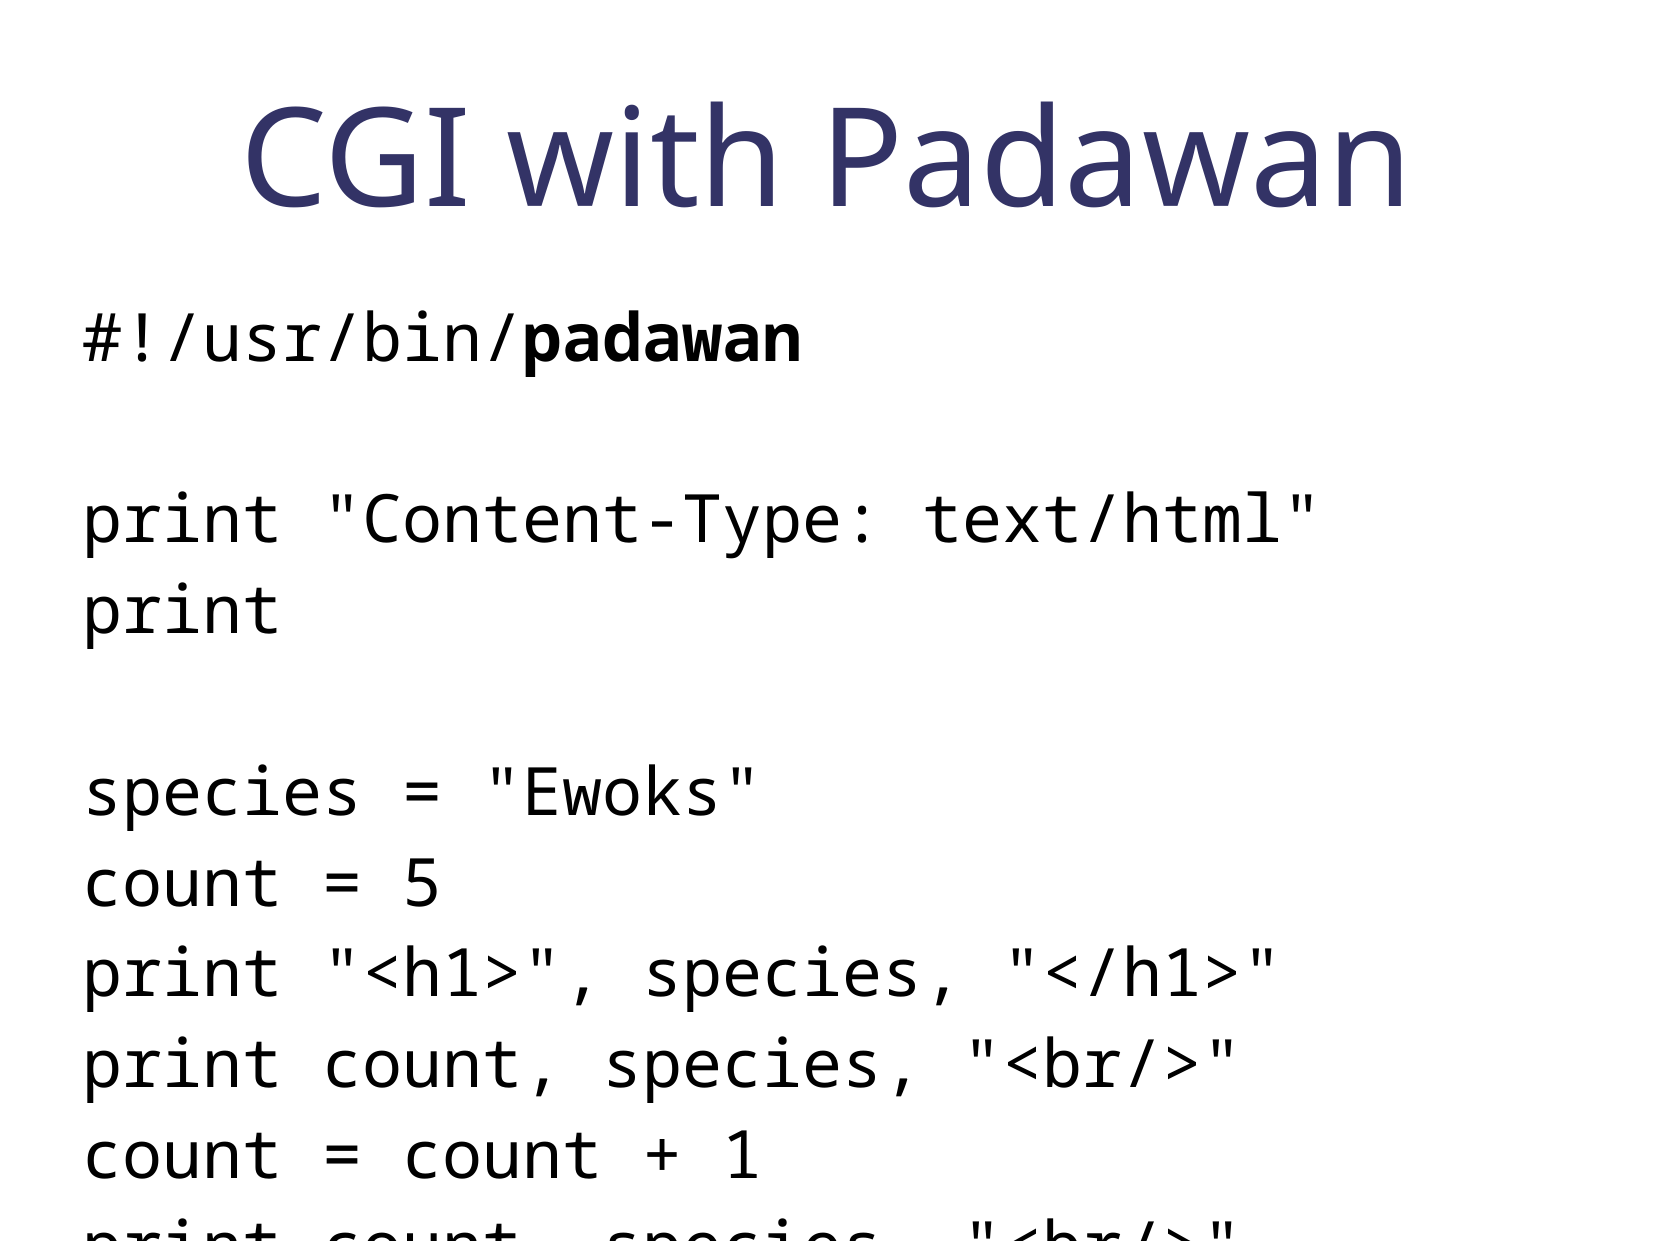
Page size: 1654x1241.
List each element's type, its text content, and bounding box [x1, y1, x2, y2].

subtitle #!/usr/bin/padawan print "Content-Type: text/html" print species = "Ewoks" count = 5 print "<h1>", species, "</h1>" print count, species, "<br/>" count = count + 1 print count, species, "<br/>" [82, 290, 1571, 1177]
title CGI with Padawan [82, 49, 1571, 257]
